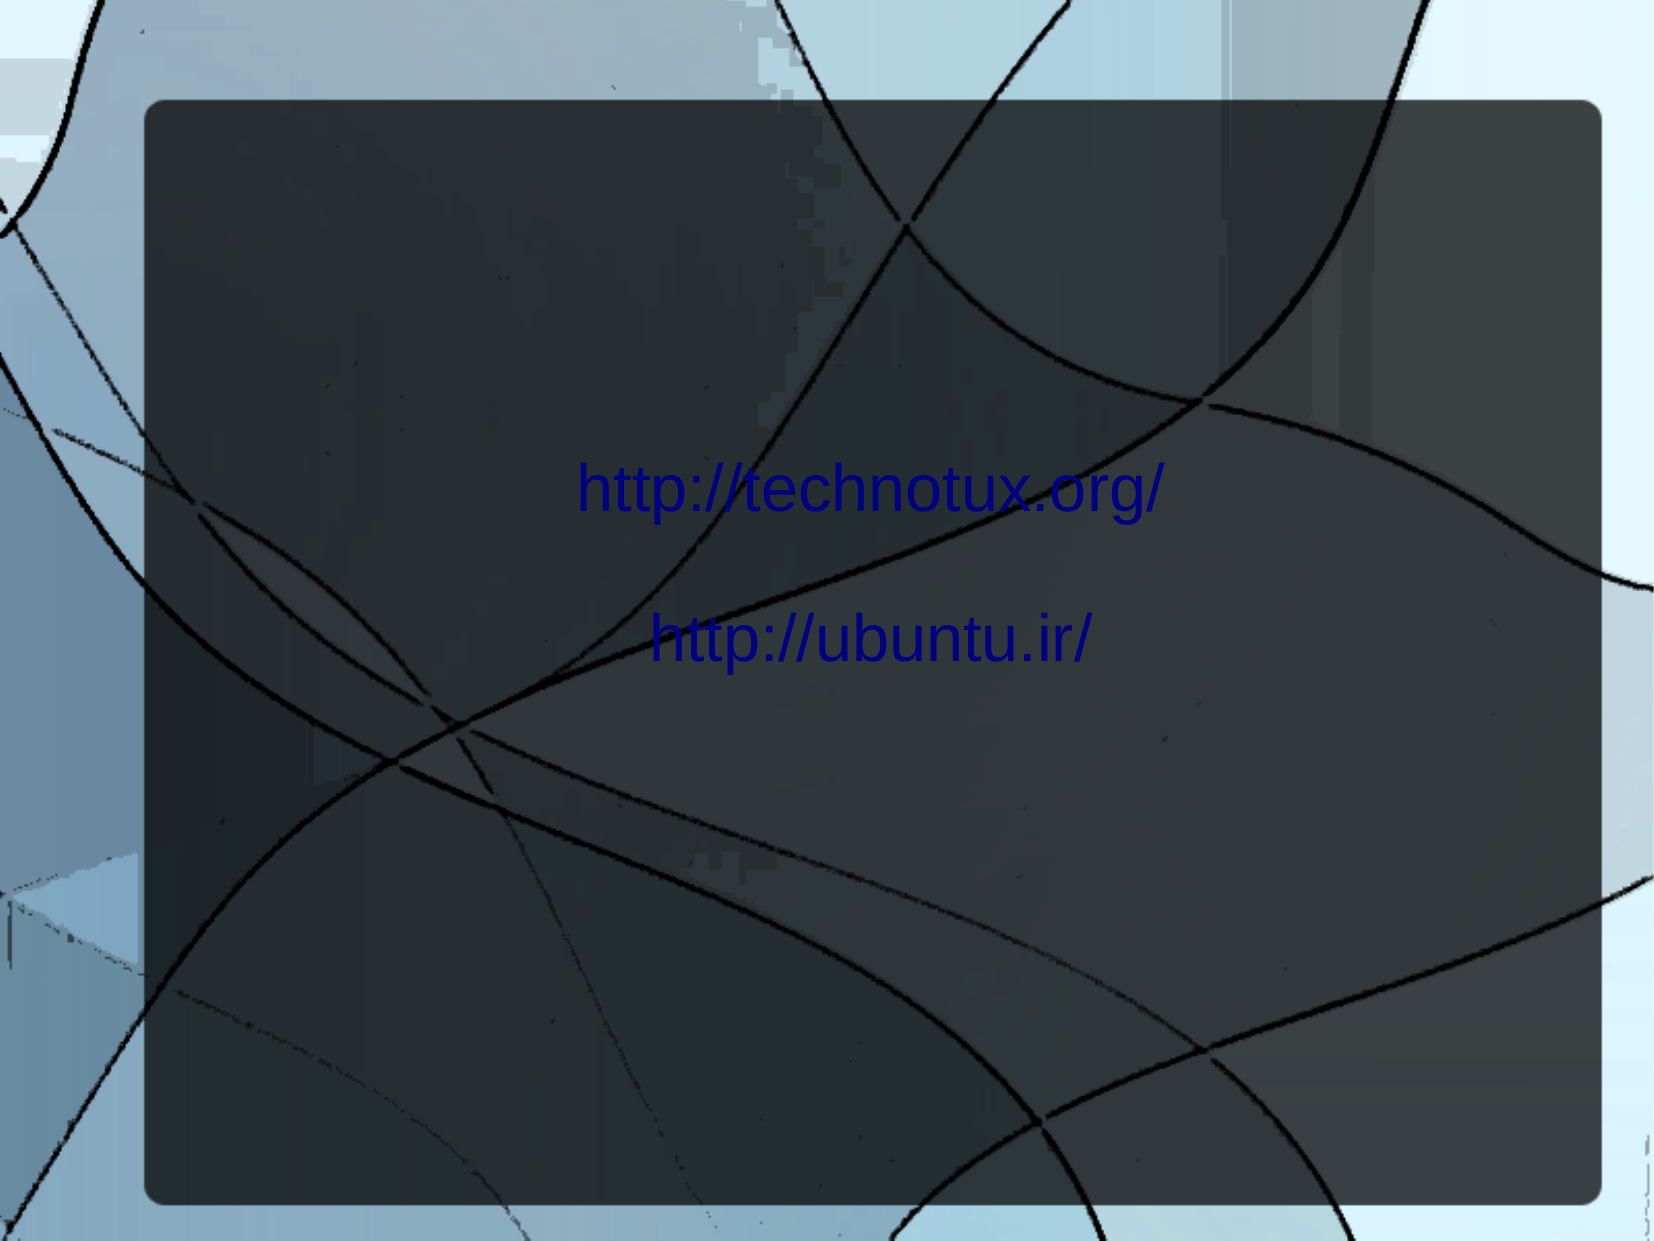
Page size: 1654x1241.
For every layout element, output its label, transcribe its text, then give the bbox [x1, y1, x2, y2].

picture [0, 0, 1654, 1241]
subtitle http://technotux.org/ http://ubuntu.ir/ [159, 115, 1583, 1161]
